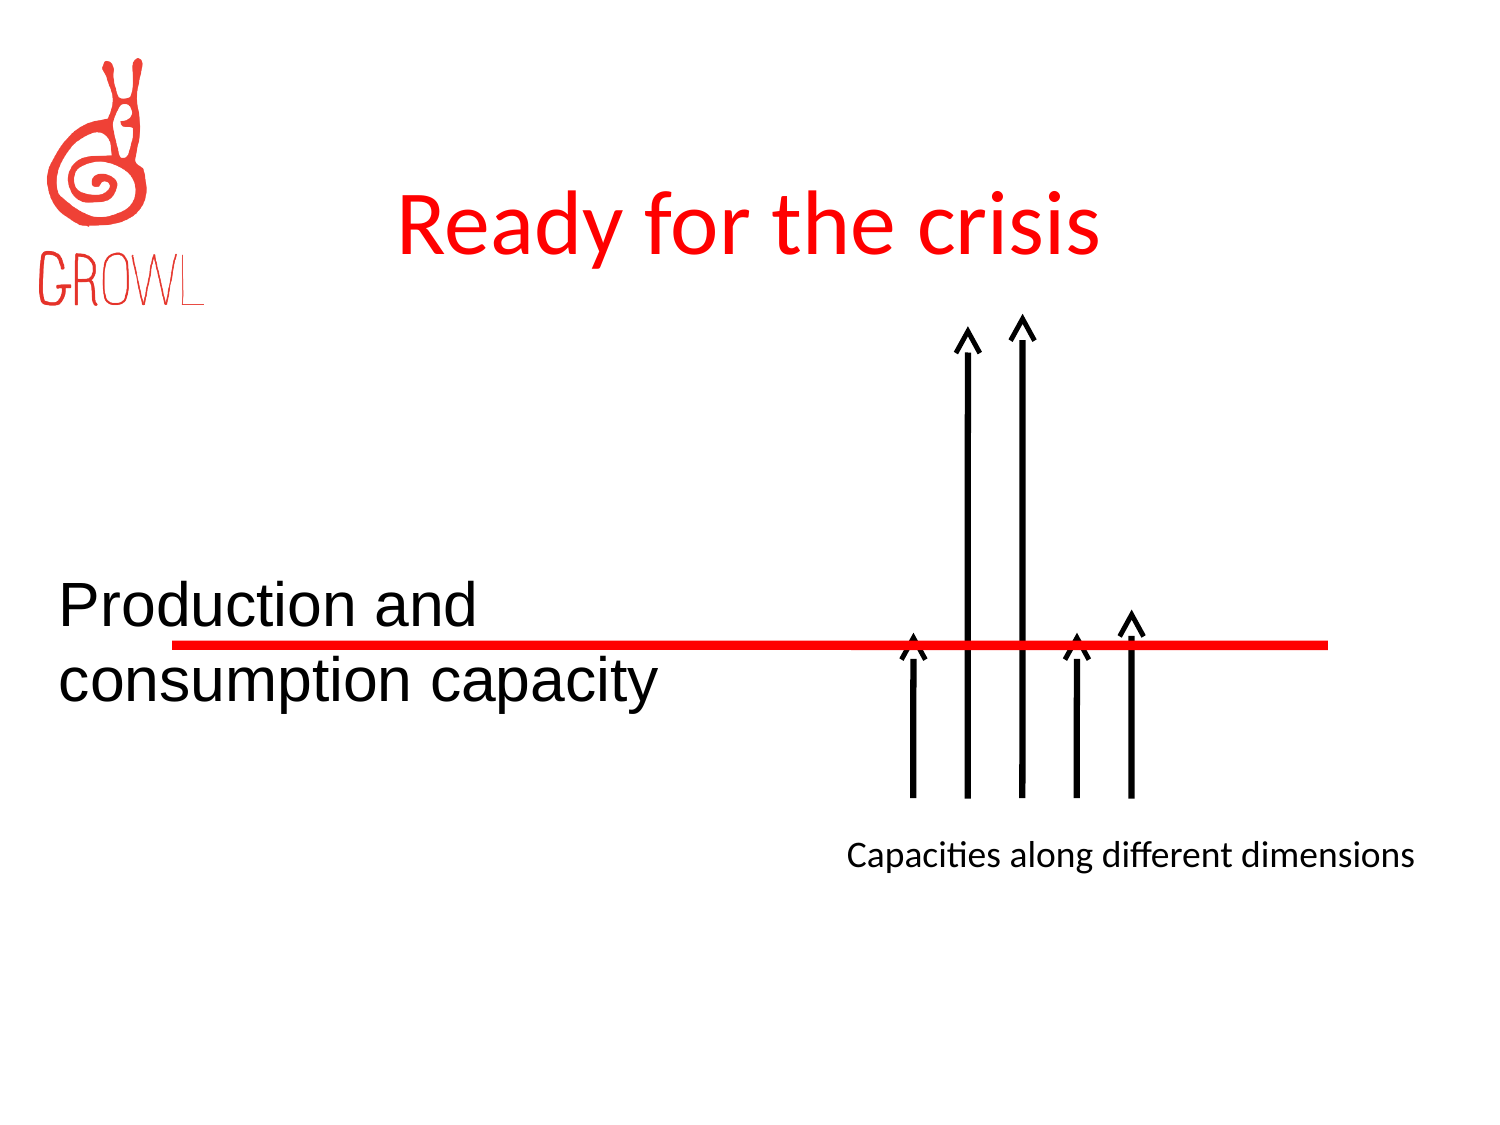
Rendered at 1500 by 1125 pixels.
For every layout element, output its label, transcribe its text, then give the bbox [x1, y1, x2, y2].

text_box Production and consumption capacity [43, 556, 675, 722]
title Ready for the crisis [75, 45, 1425, 233]
picture [39, 58, 204, 306]
text_box Capacities along different dimensions [832, 822, 1431, 883]
